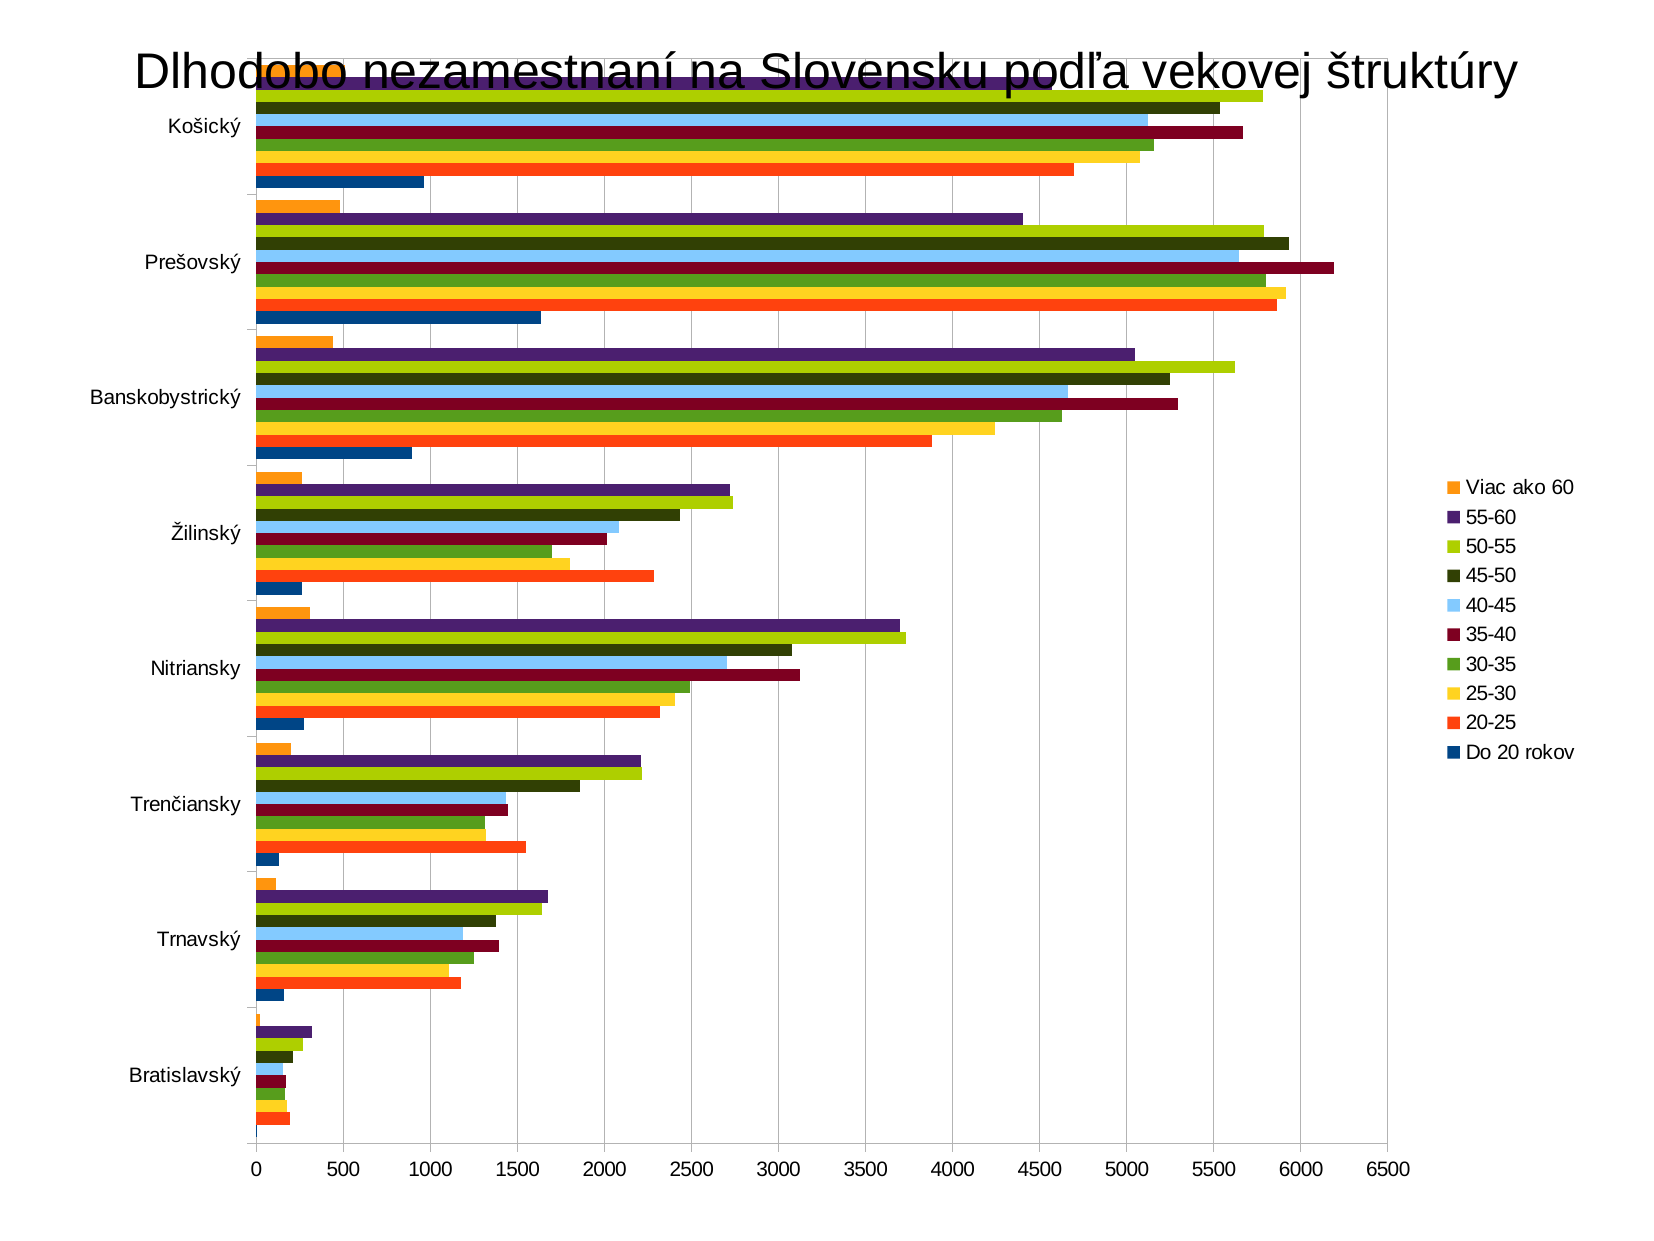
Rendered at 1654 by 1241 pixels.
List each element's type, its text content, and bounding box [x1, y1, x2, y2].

chart [59, 107, 1595, 1205]
text_box Dlhodobo nezamestnaní na Slovensku podľa vekovej štruktúry [41, 35, 1613, 107]
